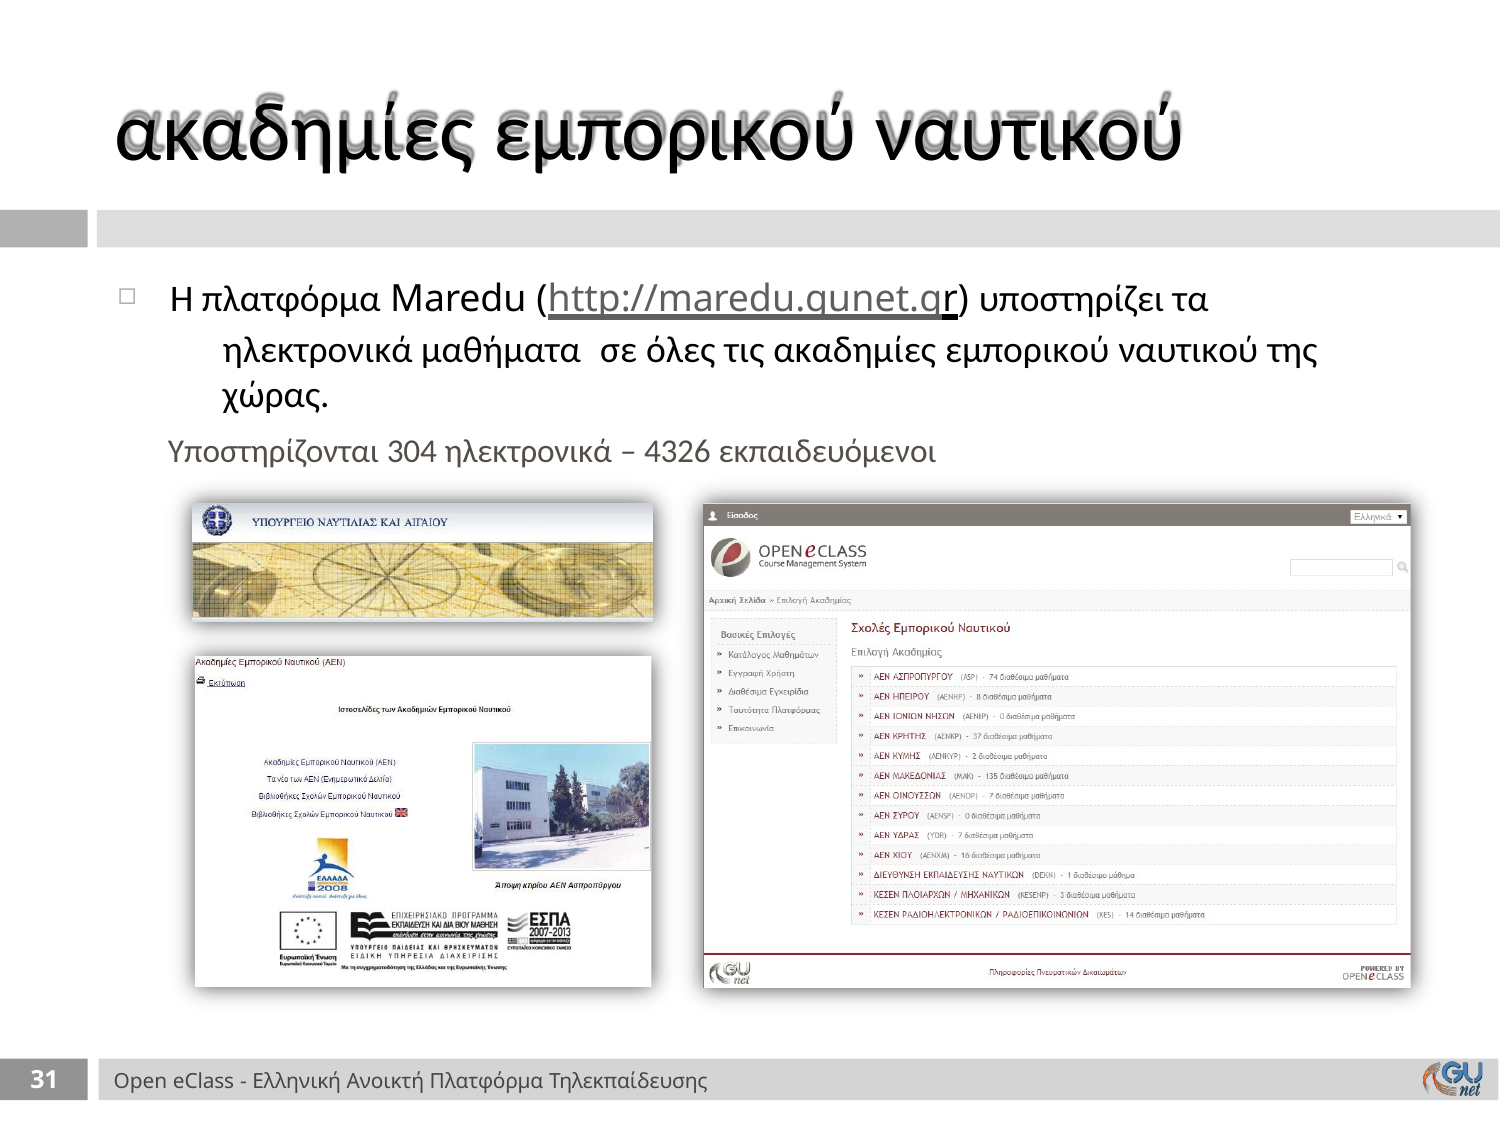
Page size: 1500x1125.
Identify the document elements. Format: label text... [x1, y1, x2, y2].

text_box 31 [26, 1063, 62, 1093]
text_box [98, 1058, 1499, 1101]
text_box [63, 42, 1259, 177]
text_box [161, 472, 1442, 1019]
text_box [0, 1058, 88, 1101]
text_box Η πλατφόρμα Maredu (http://maredu.gunet.gr) υποστηρίζει τα ηλεκτρονικά μαθήματα σε όλες τις ακαδημίες εμπορικού ναυτικού της χώρας. Υποστηρίζονται 304 ηλεκτρονικά – 4326 εκπαιδευόμενοι [113, 273, 1325, 417]
title ακαδημίες εμπορικού ναυτικού [89, 77, 1411, 165]
text_box Open eClass - Ελληνική Ανοικτή Πλατφόρμα Τηλεκπαίδευσης [111, 1068, 753, 1094]
